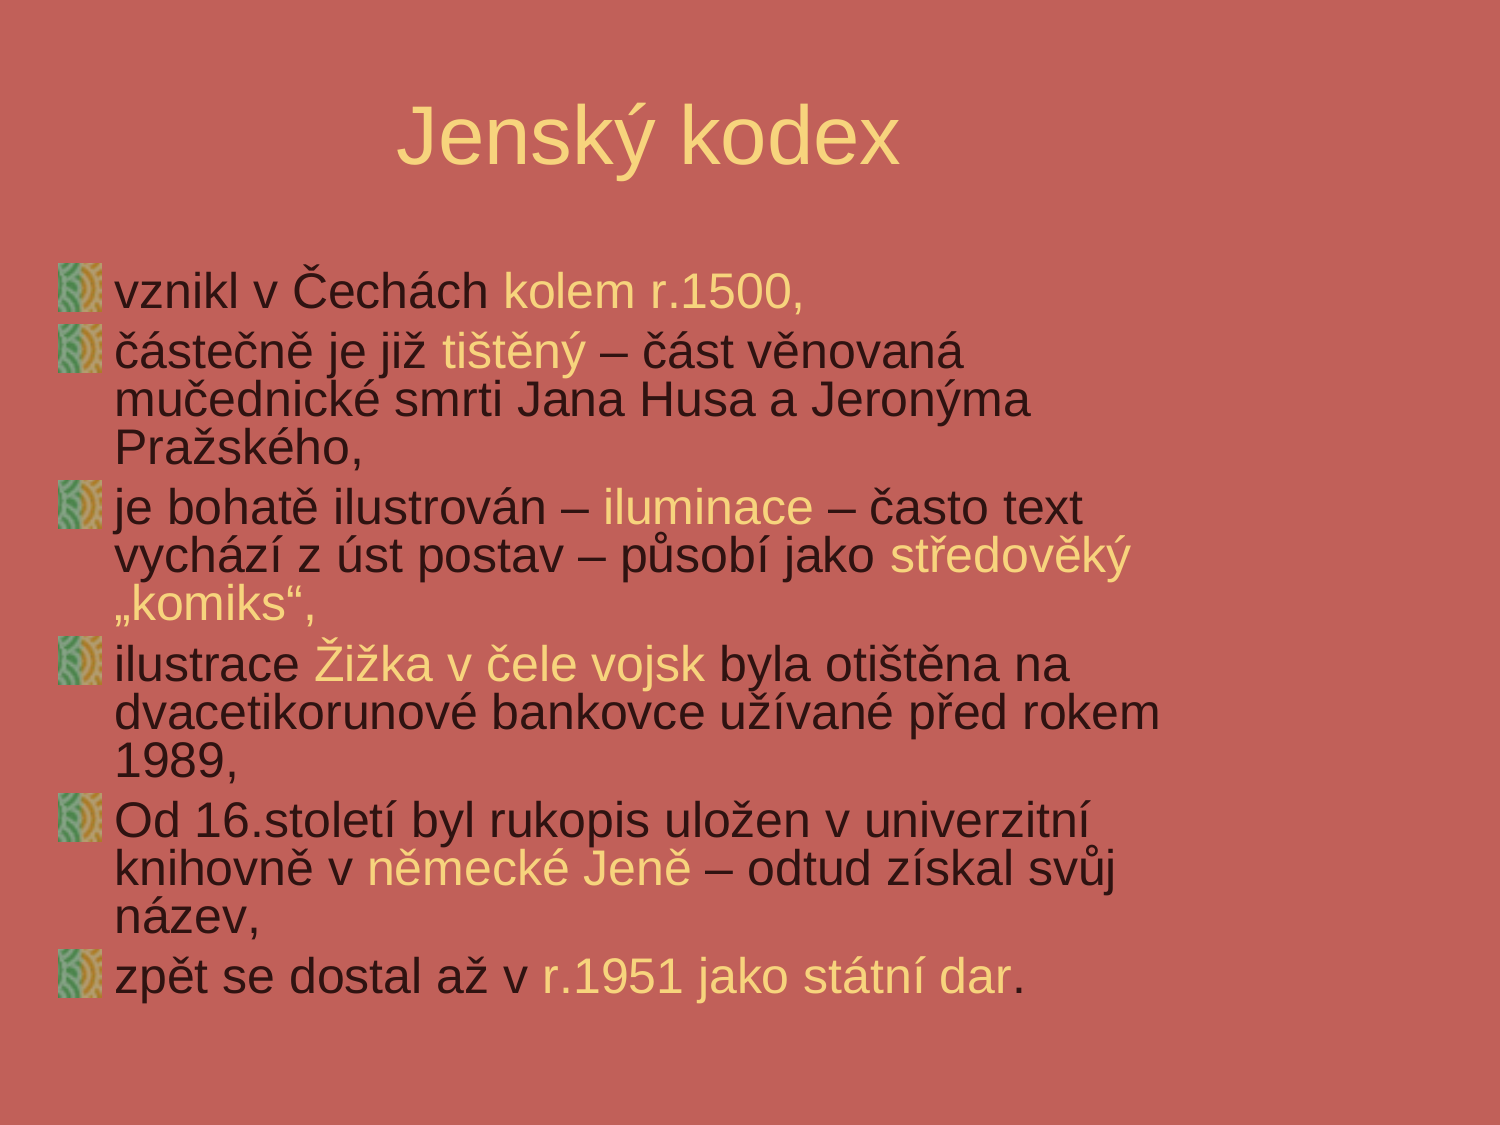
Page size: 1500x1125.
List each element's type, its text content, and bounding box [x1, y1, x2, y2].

title Jenský kodex [35, 37, 1263, 225]
list vznikl v Čechách kolem r.1500, částečně je již tištěný – část věnovaná mučednické smrti Jana Husa a Jeronýma Pražského, je bohatě ilustrován – iluminace – často text vychází z úst postav – působí jako středověký „komiks“, ilustrace Žižka v čele vojsk byla otištěna na dvacetikorunové bankovce užívané před rokem 1989, Od 16.století byl rukopis uložen v univerzitní knihovně v německé Jeně – odtud získal svůj název, zpět se dostal až v r.1951 jako státní dar. [43, 262, 1255, 1072]
